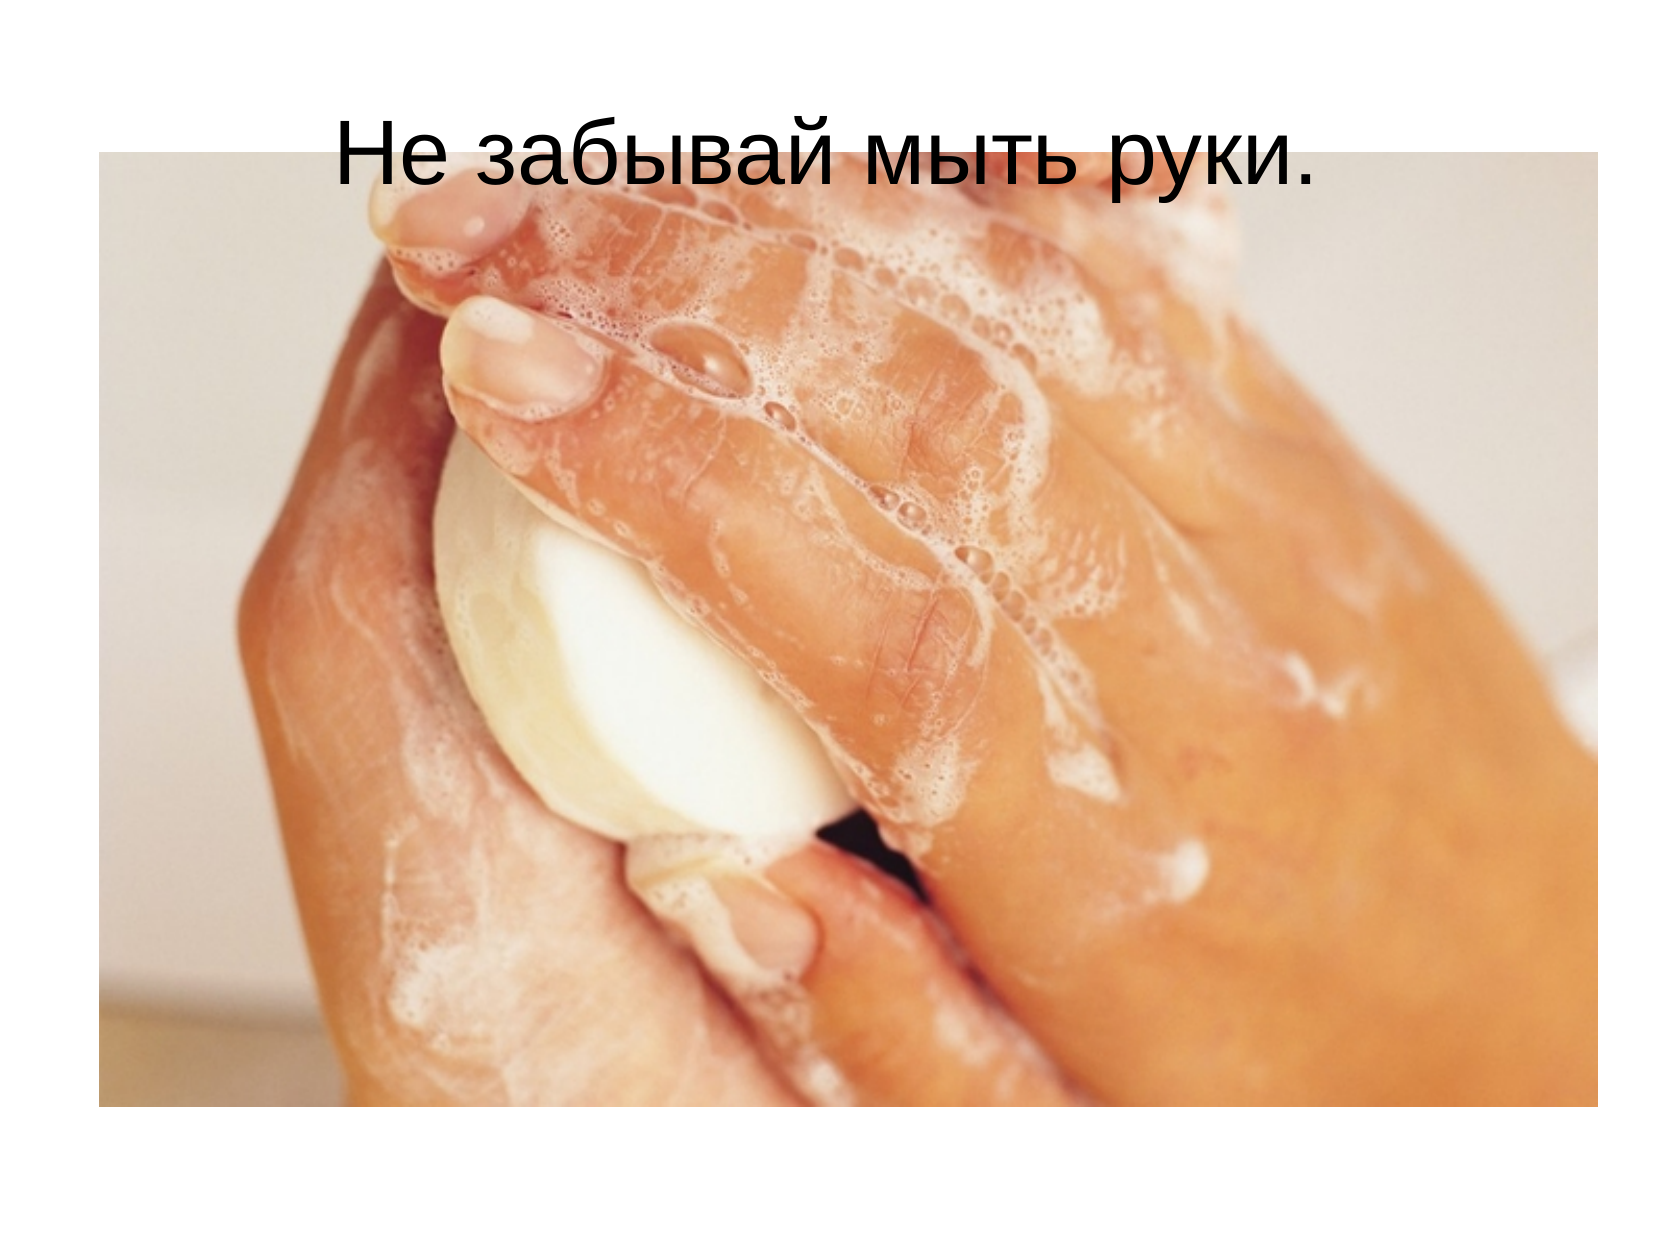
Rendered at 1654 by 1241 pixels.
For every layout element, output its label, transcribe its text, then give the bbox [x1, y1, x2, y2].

picture [99, 152, 1598, 1107]
title Не забывай мыть руки. [82, 56, 1571, 250]
